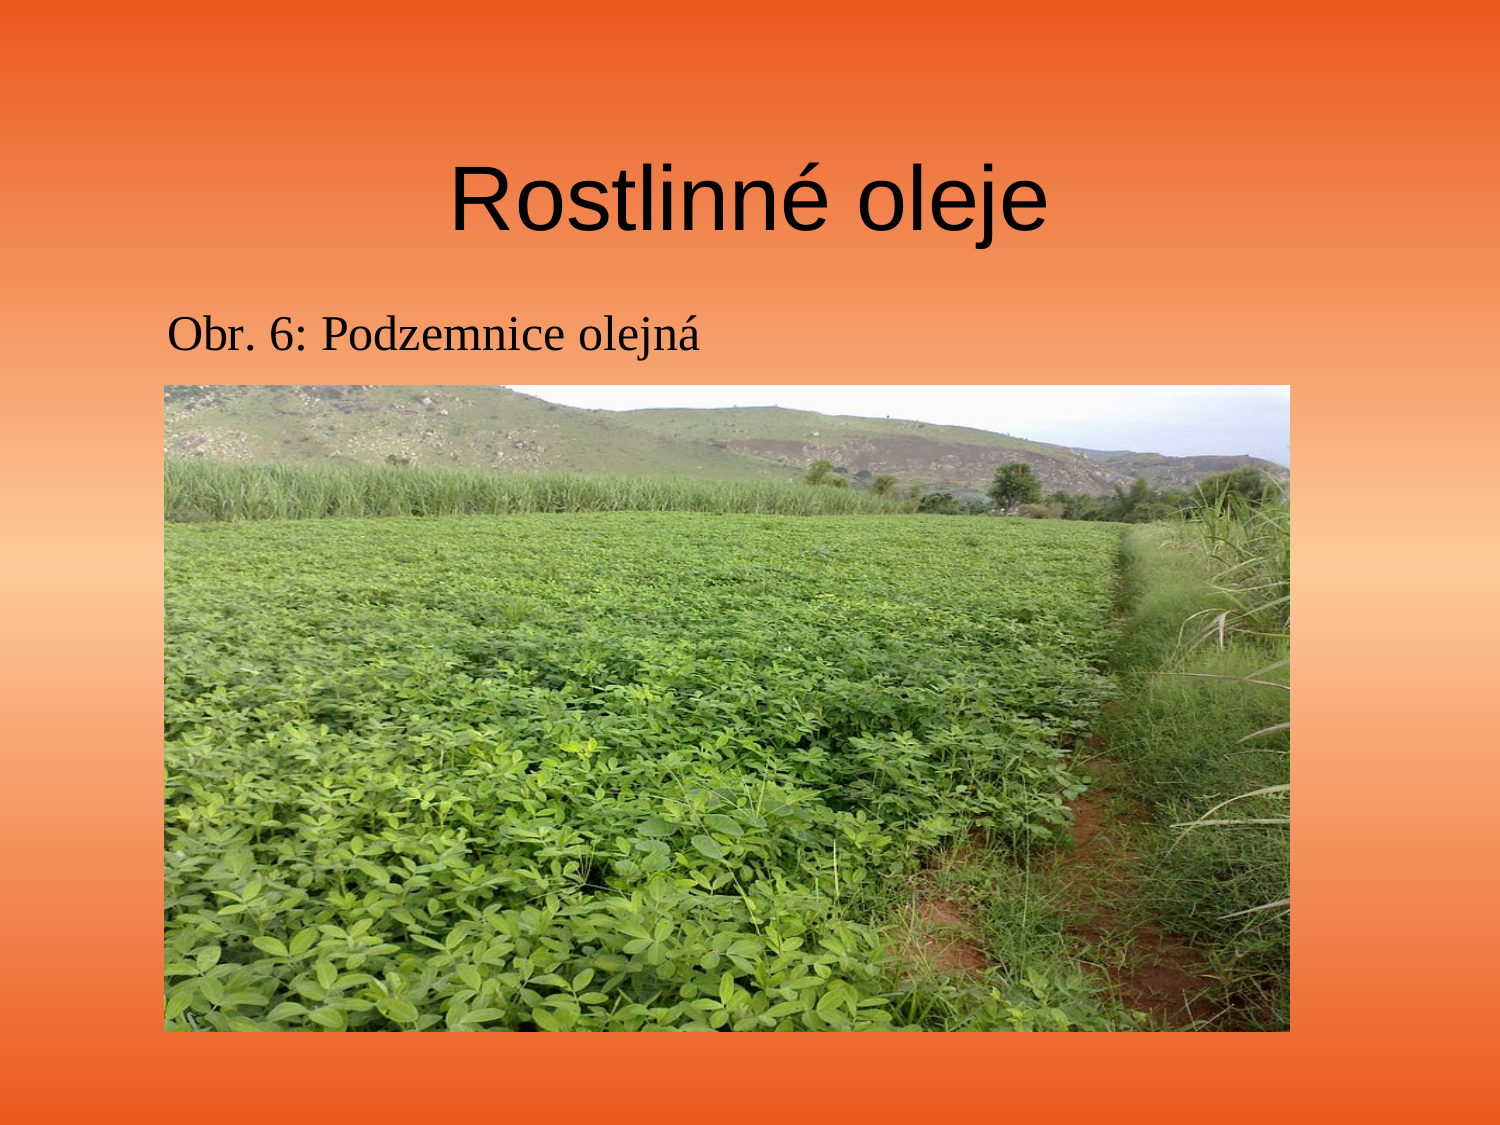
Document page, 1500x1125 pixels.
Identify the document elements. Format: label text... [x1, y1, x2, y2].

text_box [164, 385, 1290, 1032]
text_box Obr. 6: Podzemnice olejná [152, 292, 975, 369]
title Rostlinné oleje [112, 99, 1388, 288]
